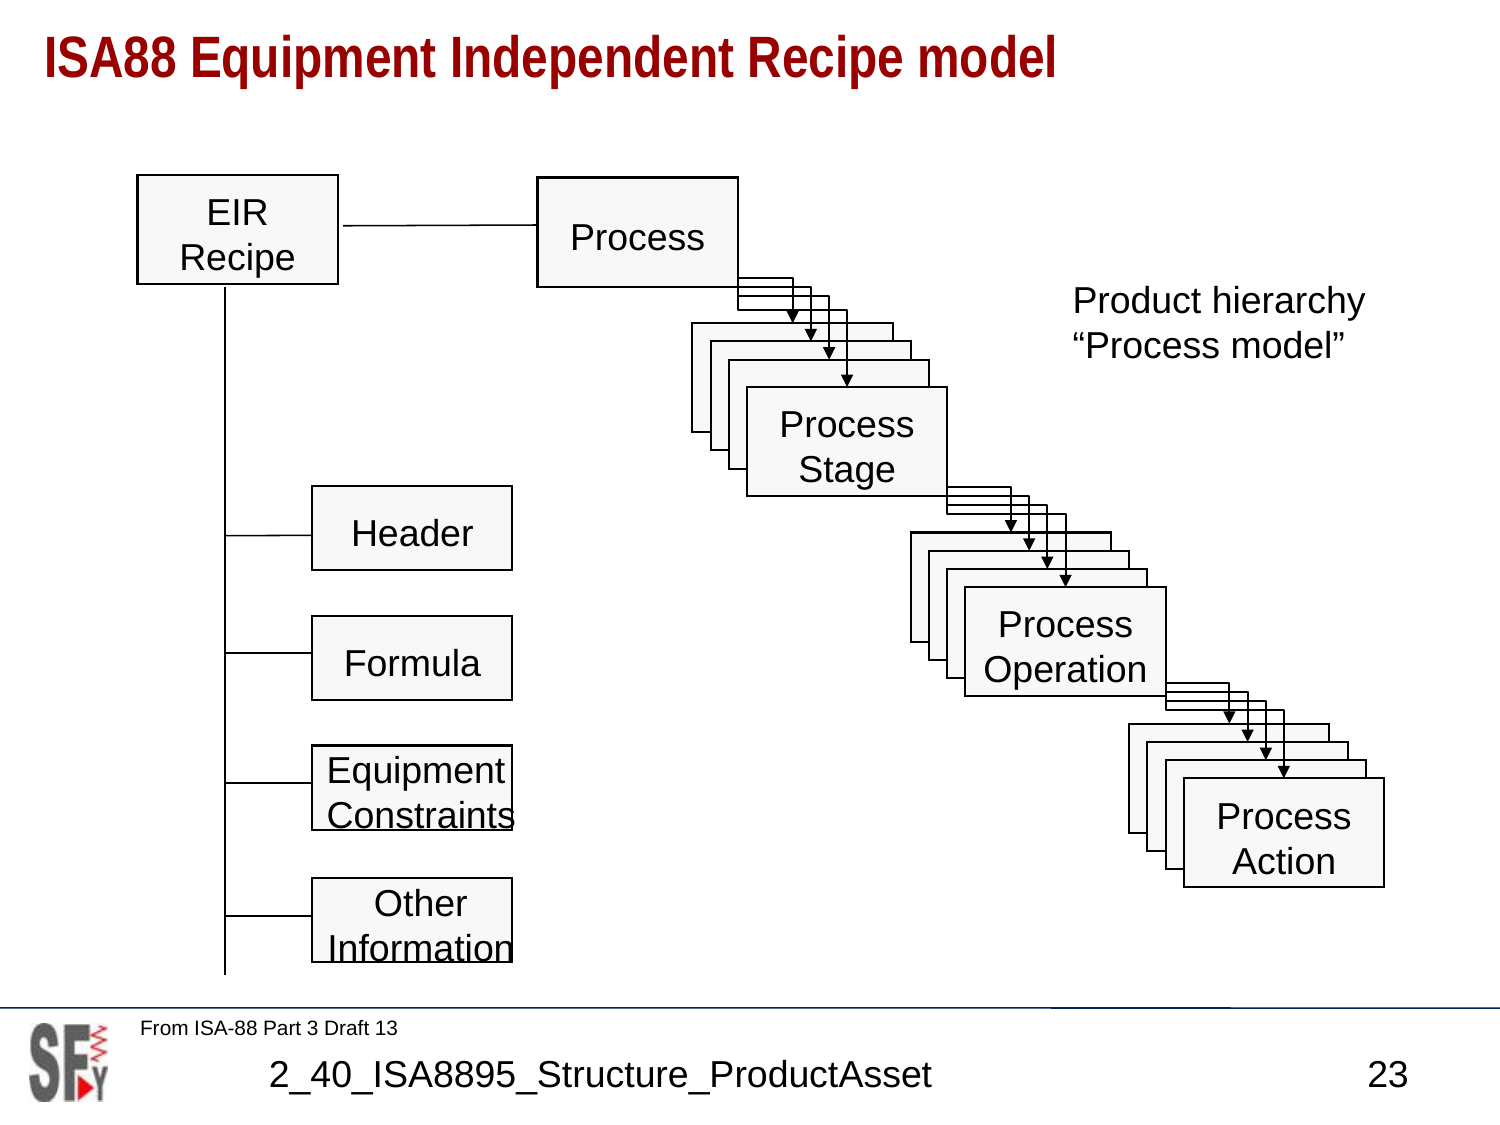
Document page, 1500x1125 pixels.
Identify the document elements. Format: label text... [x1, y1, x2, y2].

text_box Other Information [312, 878, 513, 963]
text_box Product hierarchy “Process model” [1057, 261, 1381, 374]
text_box [692, 323, 846, 469]
text_box [848, 323, 930, 386]
text_box EIR Recipe [137, 174, 338, 284]
picture [29, 1023, 108, 1102]
text_box Process [537, 177, 738, 287]
text_box Formula [312, 615, 513, 700]
footer 2_40_ISA8895_Structure_ProductAsset [253, 1034, 1336, 1103]
text_box Process Action [1183, 778, 1385, 888]
text_box Process Operation [965, 587, 1166, 697]
text_box Process Stage [747, 386, 948, 497]
text_box [910, 532, 1065, 679]
text_box Equipment Constraints [311, 745, 512, 830]
text_box [1285, 723, 1366, 778]
text_box [1067, 532, 1148, 587]
text_box [1129, 723, 1283, 870]
text_box From ISA-88 Part 3 Draft 13 [125, 999, 414, 1048]
title ISA88 Equipment Independent Recipe model [29, 12, 1471, 138]
text_box Header [312, 485, 513, 570]
slide_number <numéro> [1352, 1034, 1490, 1103]
